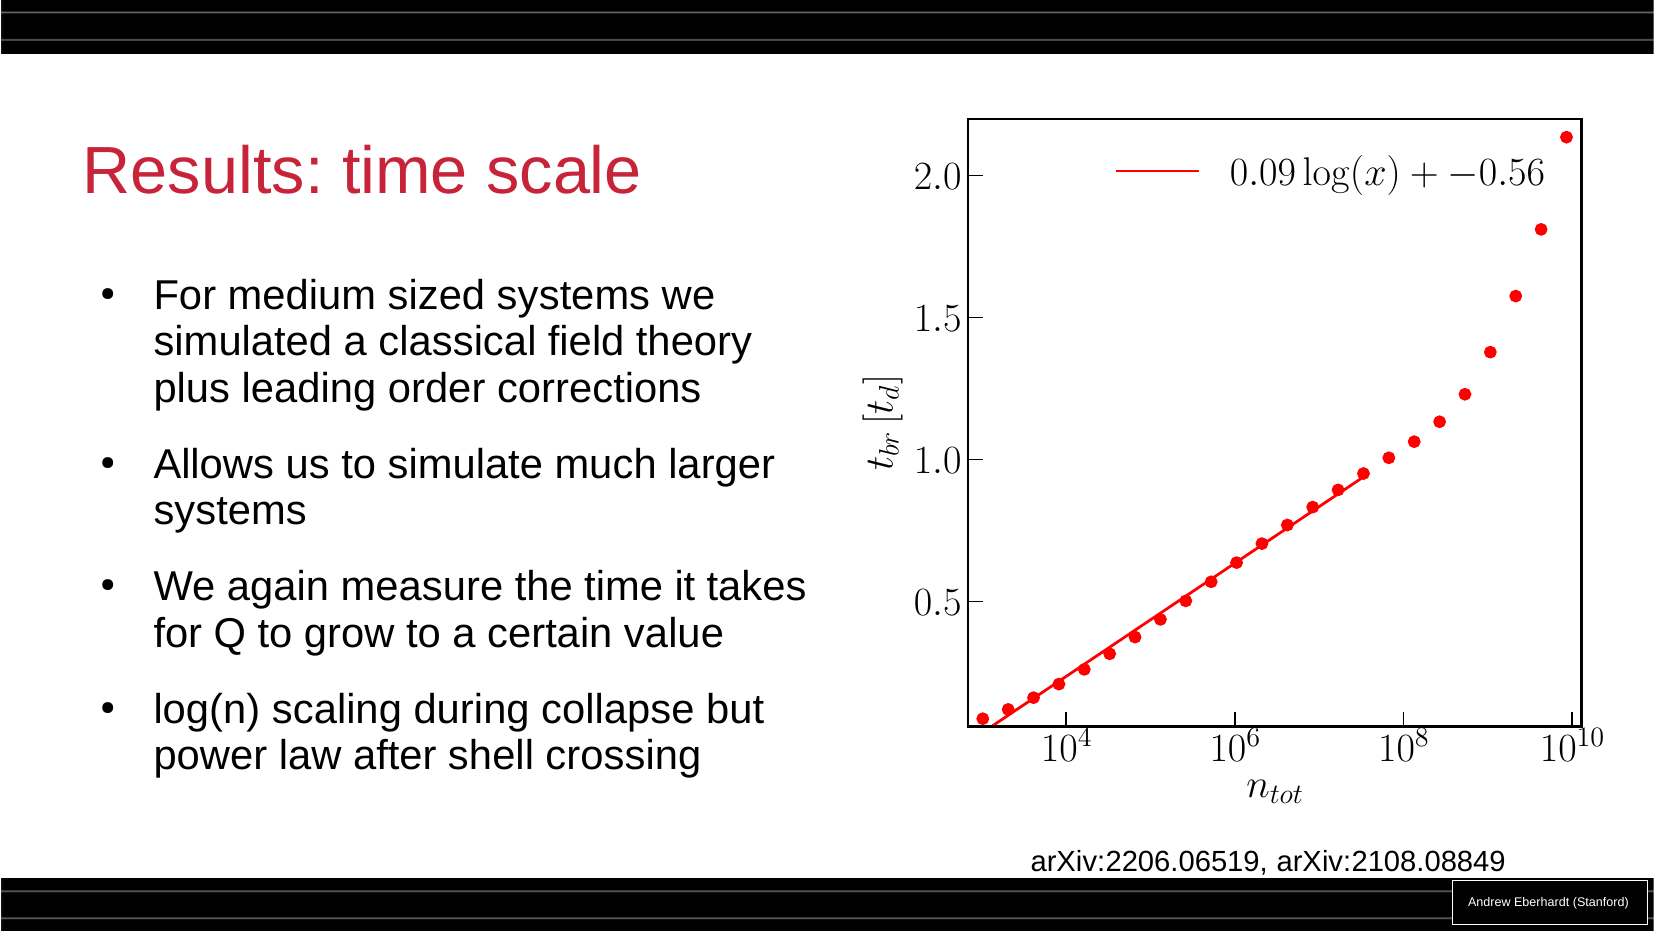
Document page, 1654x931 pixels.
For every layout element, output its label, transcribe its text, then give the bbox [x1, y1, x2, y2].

list For medium sized systems we simulated a classical field theory plus leading order corrections Allows us to simulate much larger systems We again measure the time it takes for Q to grow to a certain value log(n) scaling during collapse but power law after shell crossing [82, 271, 826, 851]
text_box arXiv:2206.06519, arXiv:2108.08849 [1015, 837, 1531, 886]
title Results: time scale [82, 92, 1571, 249]
picture [1, 878, 1654, 931]
text_box Andrew Eberhardt (Stanford) [1452, 880, 1648, 925]
picture [1, 0, 1654, 54]
picture [853, 105, 1618, 826]
